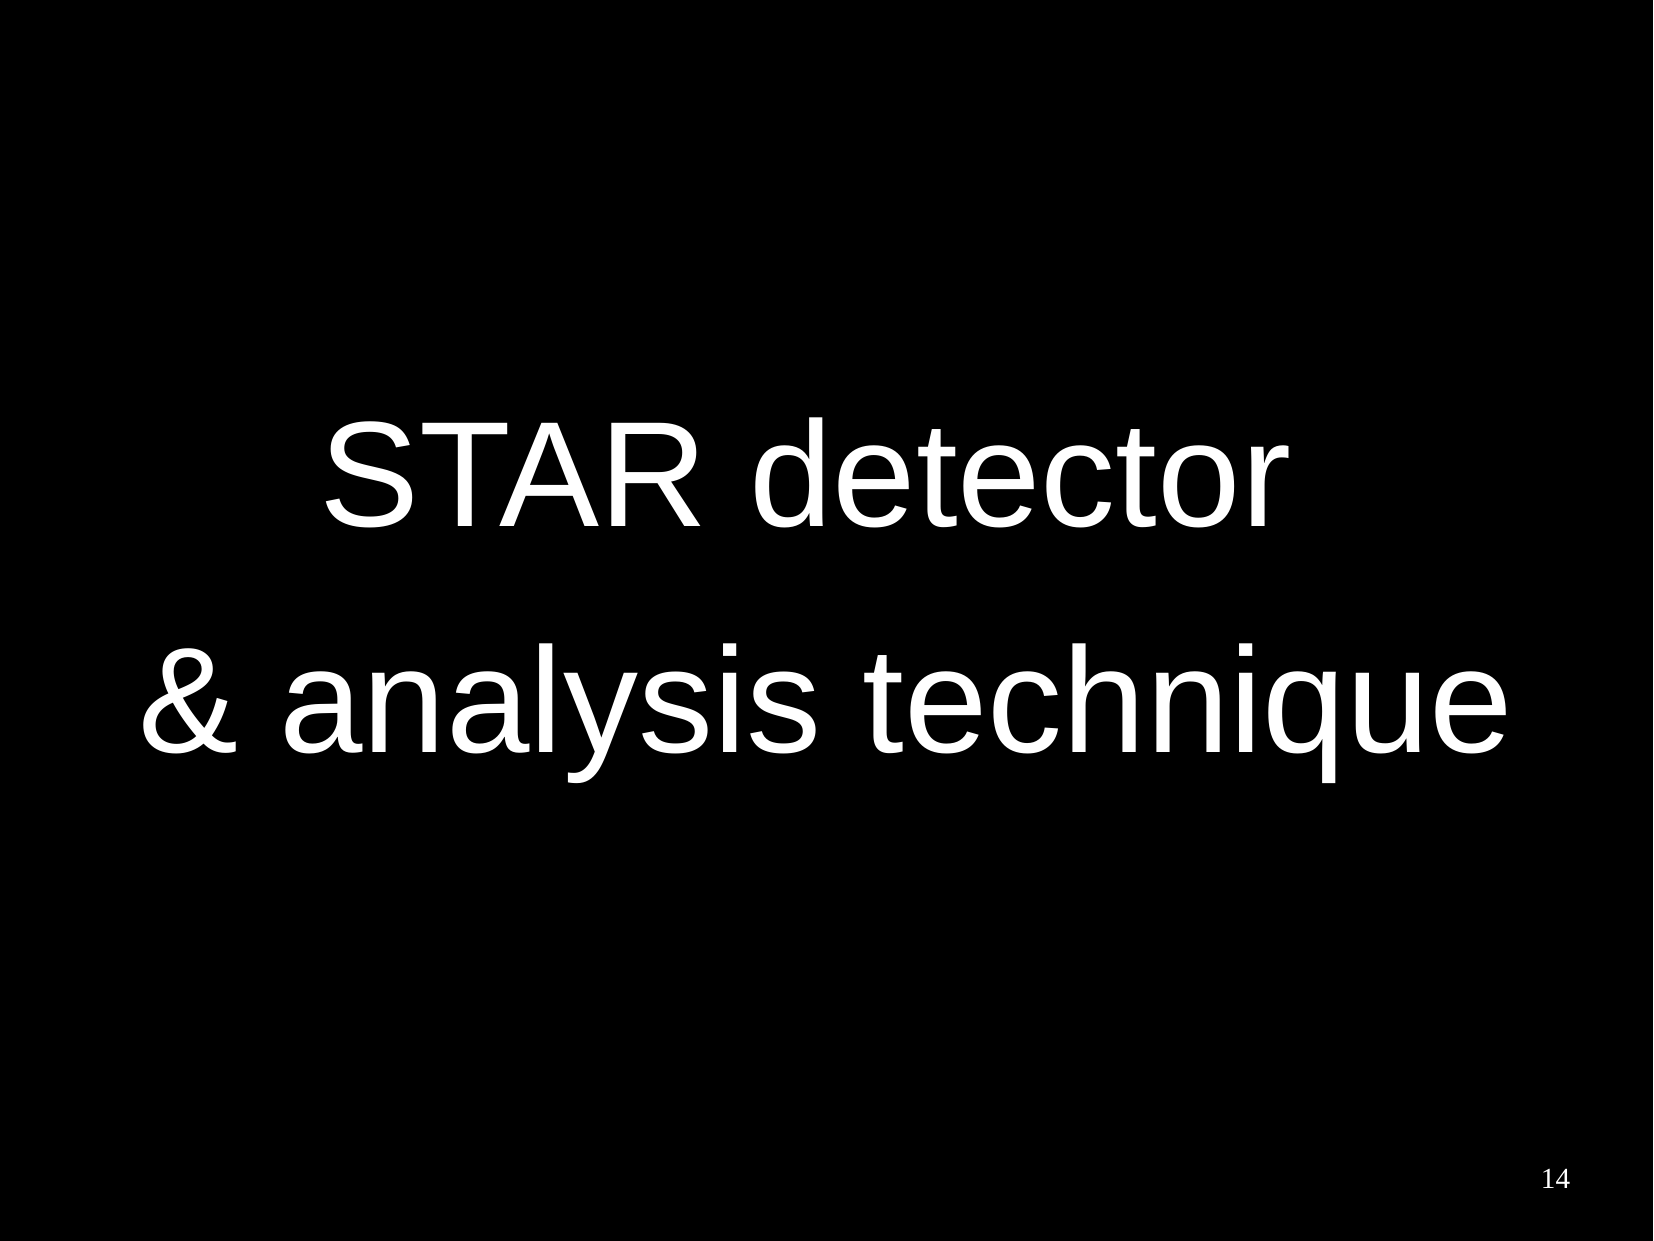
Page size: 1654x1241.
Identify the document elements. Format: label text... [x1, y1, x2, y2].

subtitle STAR detector & analysis technique [82, 49, 1571, 1126]
